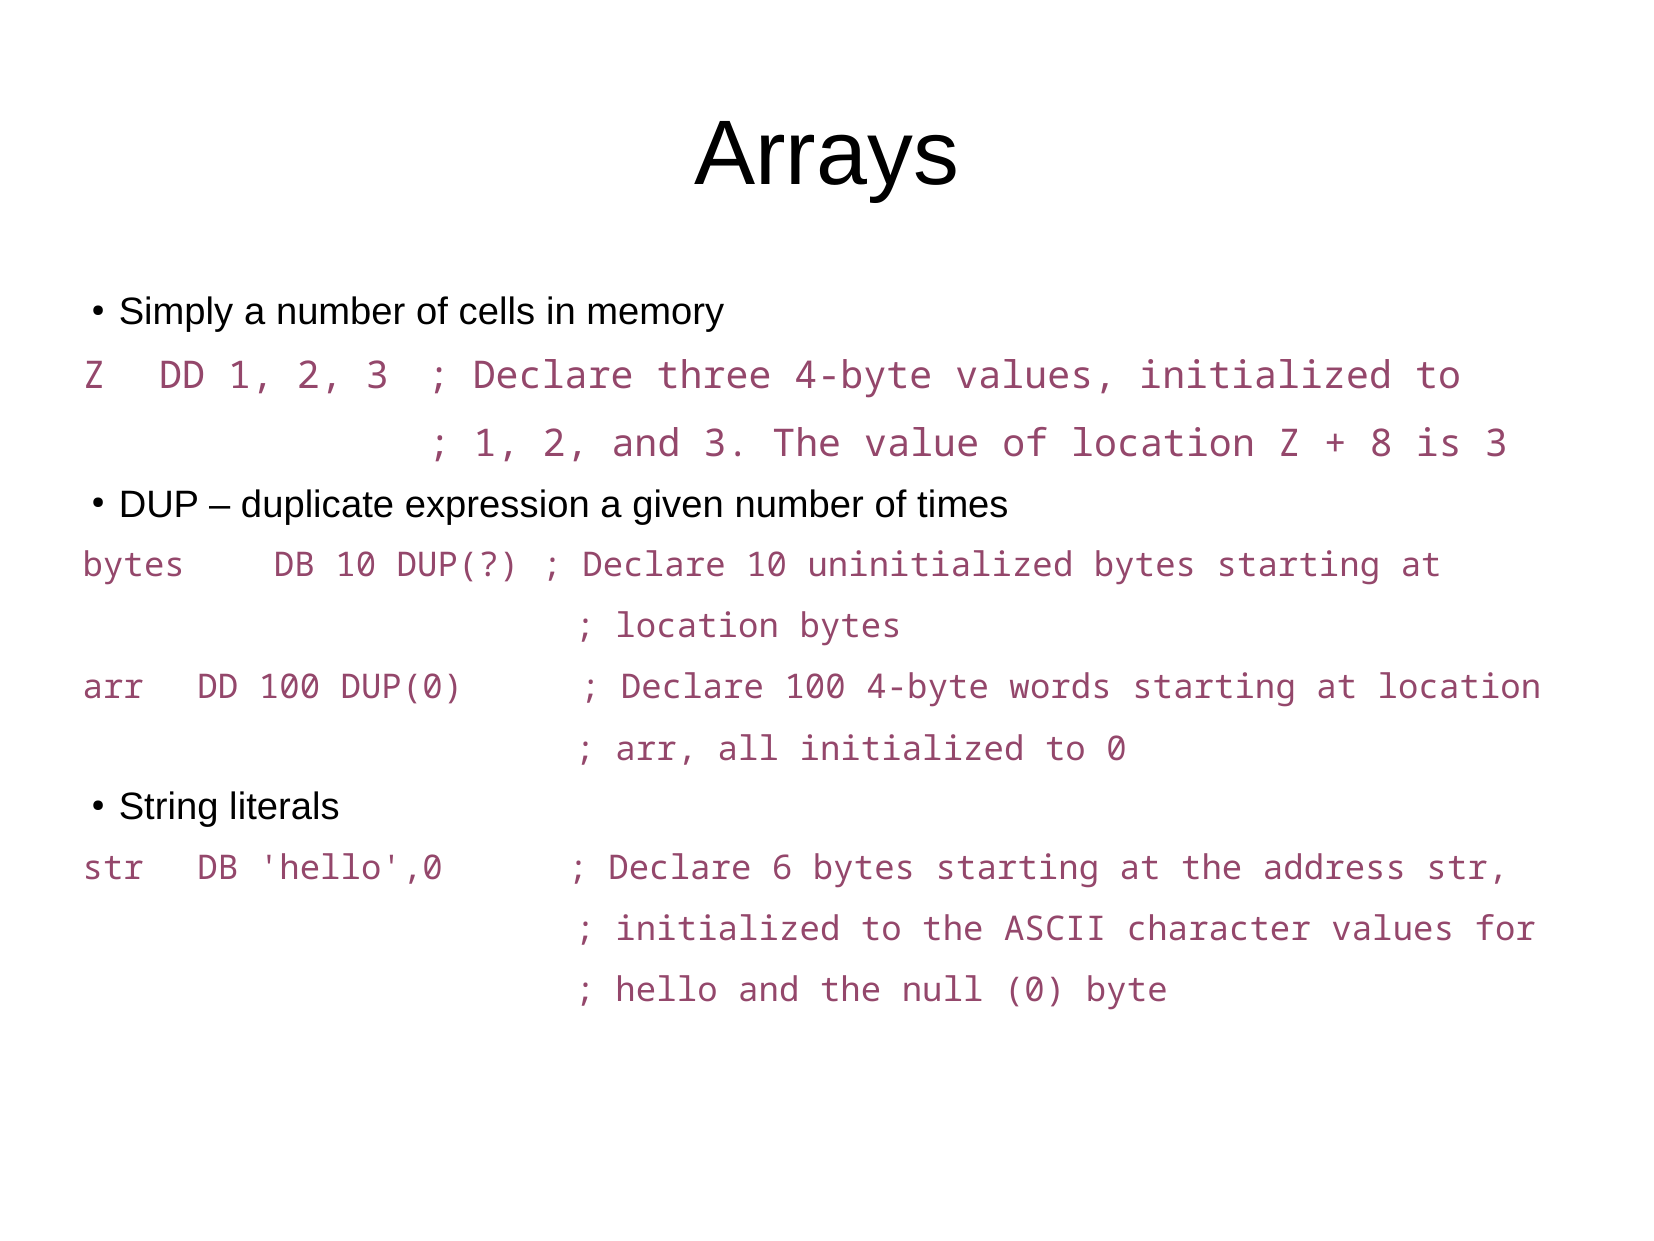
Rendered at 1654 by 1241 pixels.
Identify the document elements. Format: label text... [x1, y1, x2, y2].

list Simply a number of cells in memory Z DD 1, 2, 3 ; Declare three 4-byte values, initialized to ; 1, 2, and 3. The value of location Z + 8 is 3 DUP – duplicate expression a given number of times bytes DB 10 DUP(?) ; Declare 10 uninitialized bytes starting at ; location bytes arr DD 100 DUP(0) ; Declare 100 4-byte words starting at location ; arr, all initialized to 0 String literals str DB 'hello',0 ; Declare 6 bytes starting at the address str, ; initialized to the ASCII character values for ; hello and the null (0) byte [82, 290, 1571, 1163]
title Arrays [82, 49, 1571, 257]
